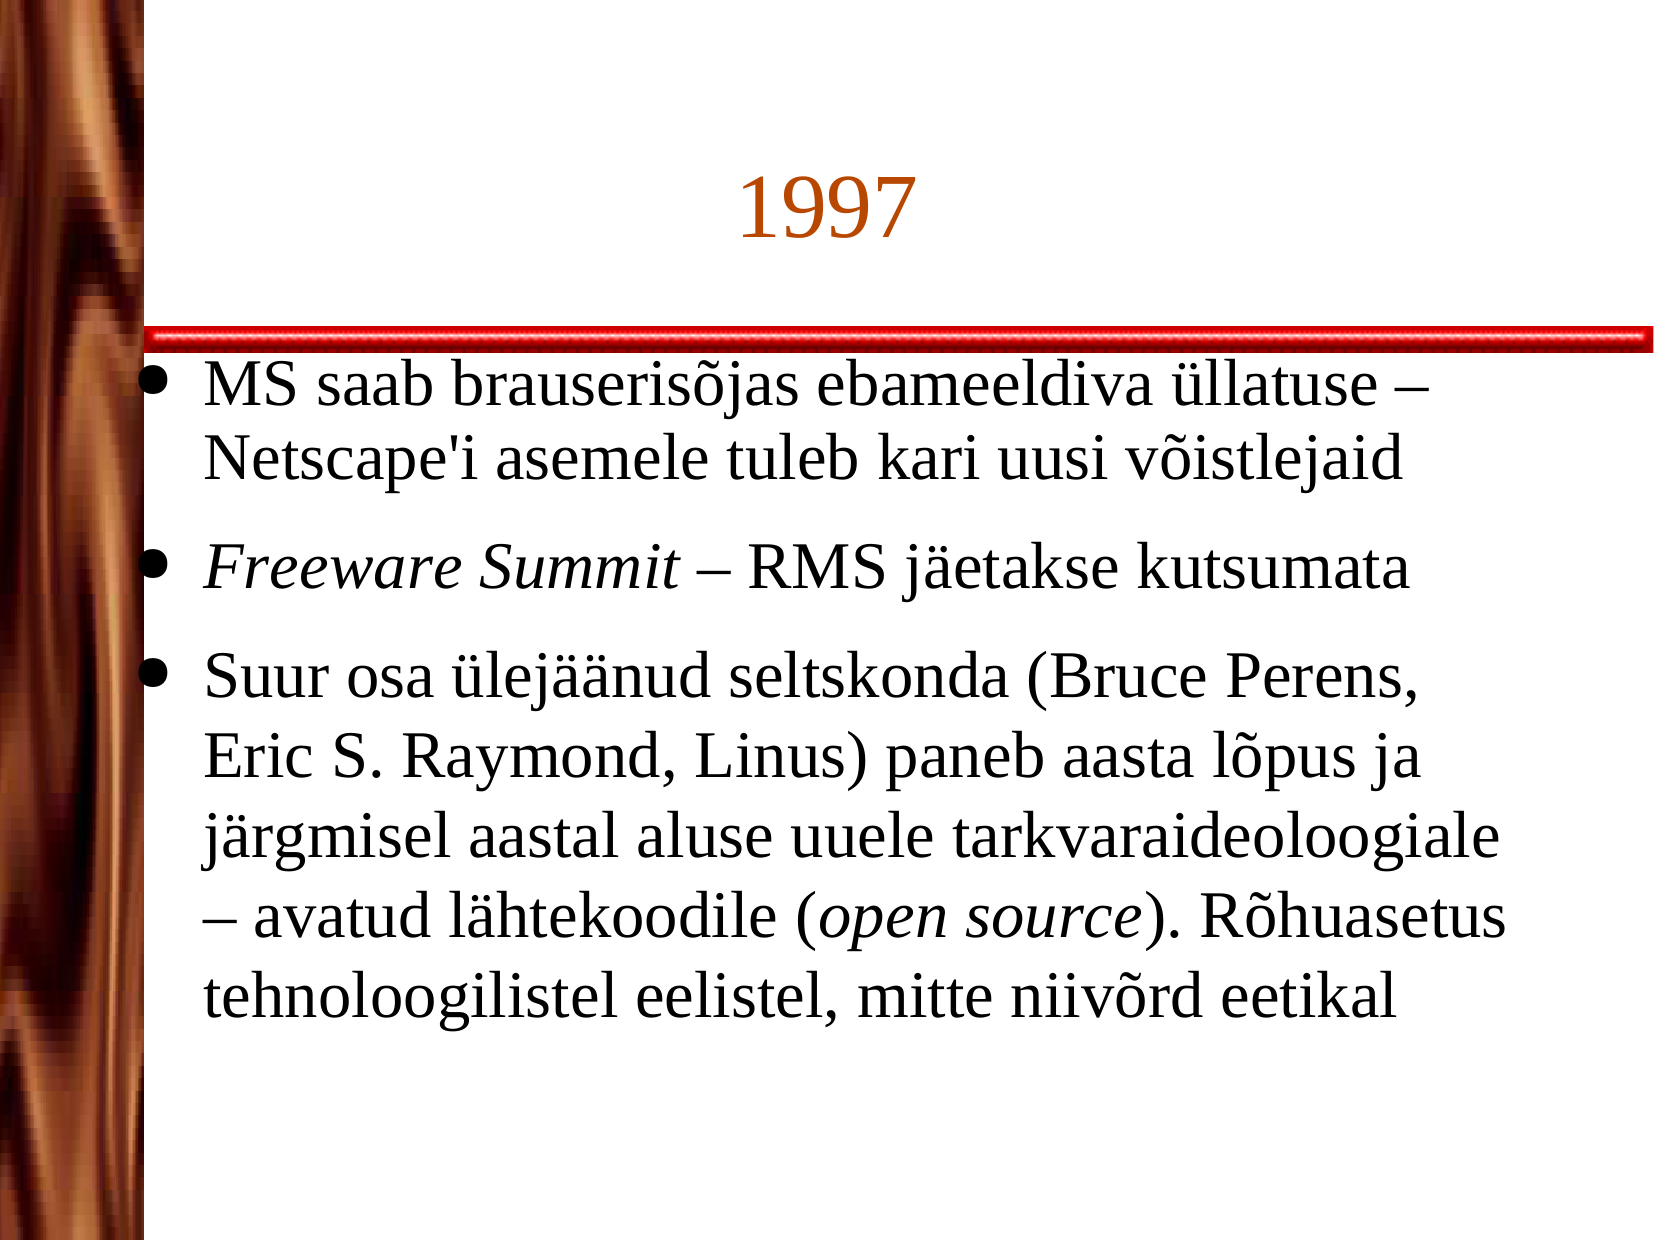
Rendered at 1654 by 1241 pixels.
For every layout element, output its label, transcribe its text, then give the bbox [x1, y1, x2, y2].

list MS saab brauserisõjas ebameeldiva üllatuse – Netscape'i asemele tuleb kari uusi võistlejaid Freeware Summit – RMS jäetakse kutsumata Suur osa ülejäänud seltskonda (Bruce Perens, Eric S. Raymond, Linus) paneb aasta lõpus ja järgmisel aastal aluse uuele tarkvaraideoloogiale – avatud lähtekoodile (open source). Rõhuasetus tehnoloogilistel eelistel, mitte niivõrd eetikal [121, 344, 1533, 1126]
title 1997 [121, 100, 1533, 312]
picture [0, 0, 1654, 1240]
